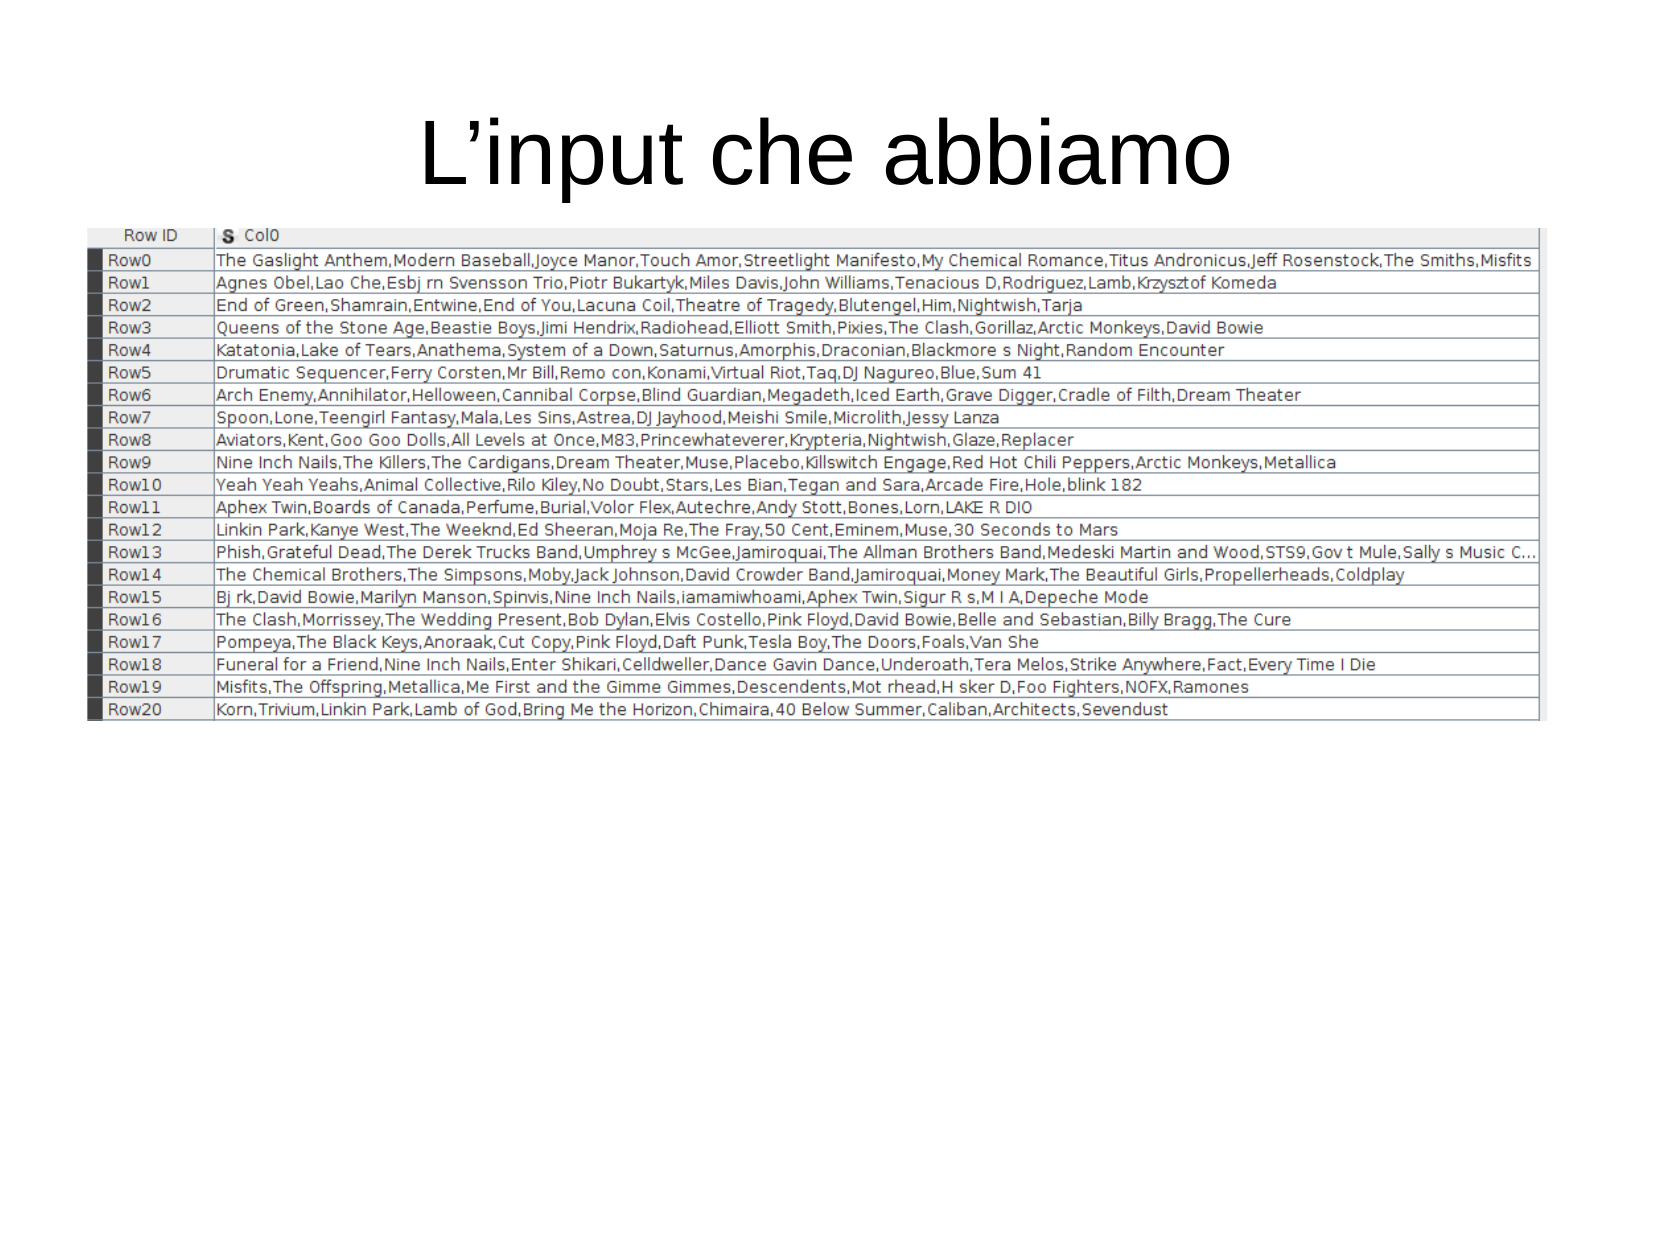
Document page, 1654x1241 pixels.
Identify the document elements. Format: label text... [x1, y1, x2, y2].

title L’input che abbiamo [82, 49, 1571, 257]
picture [87, 228, 1548, 721]
